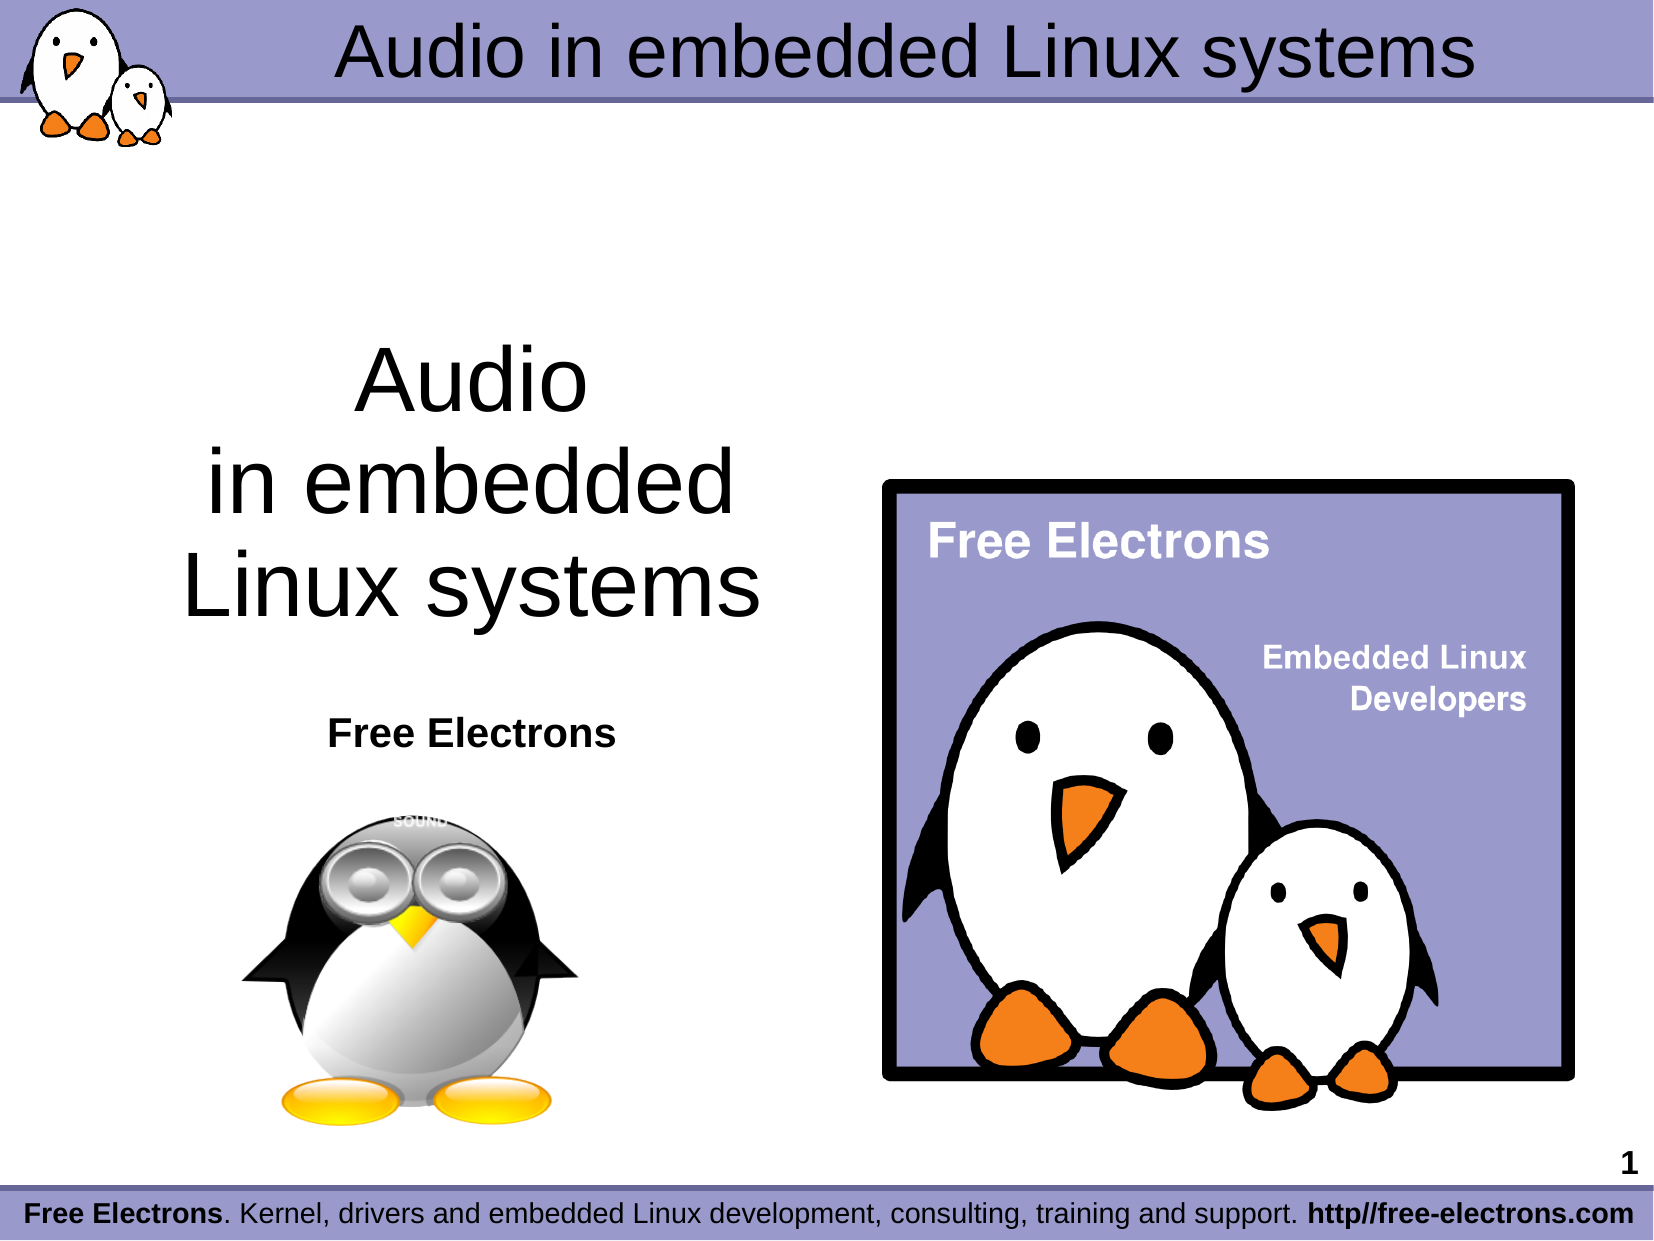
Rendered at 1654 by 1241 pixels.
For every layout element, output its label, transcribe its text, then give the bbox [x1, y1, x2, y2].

subtitle Audio in embedded Linux systems Free Electrons [87, 184, 840, 901]
picture [20, 8, 172, 147]
picture [882, 479, 1575, 1111]
picture [236, 814, 582, 1127]
title Audio in embedded Linux systems [161, 4, 1651, 98]
